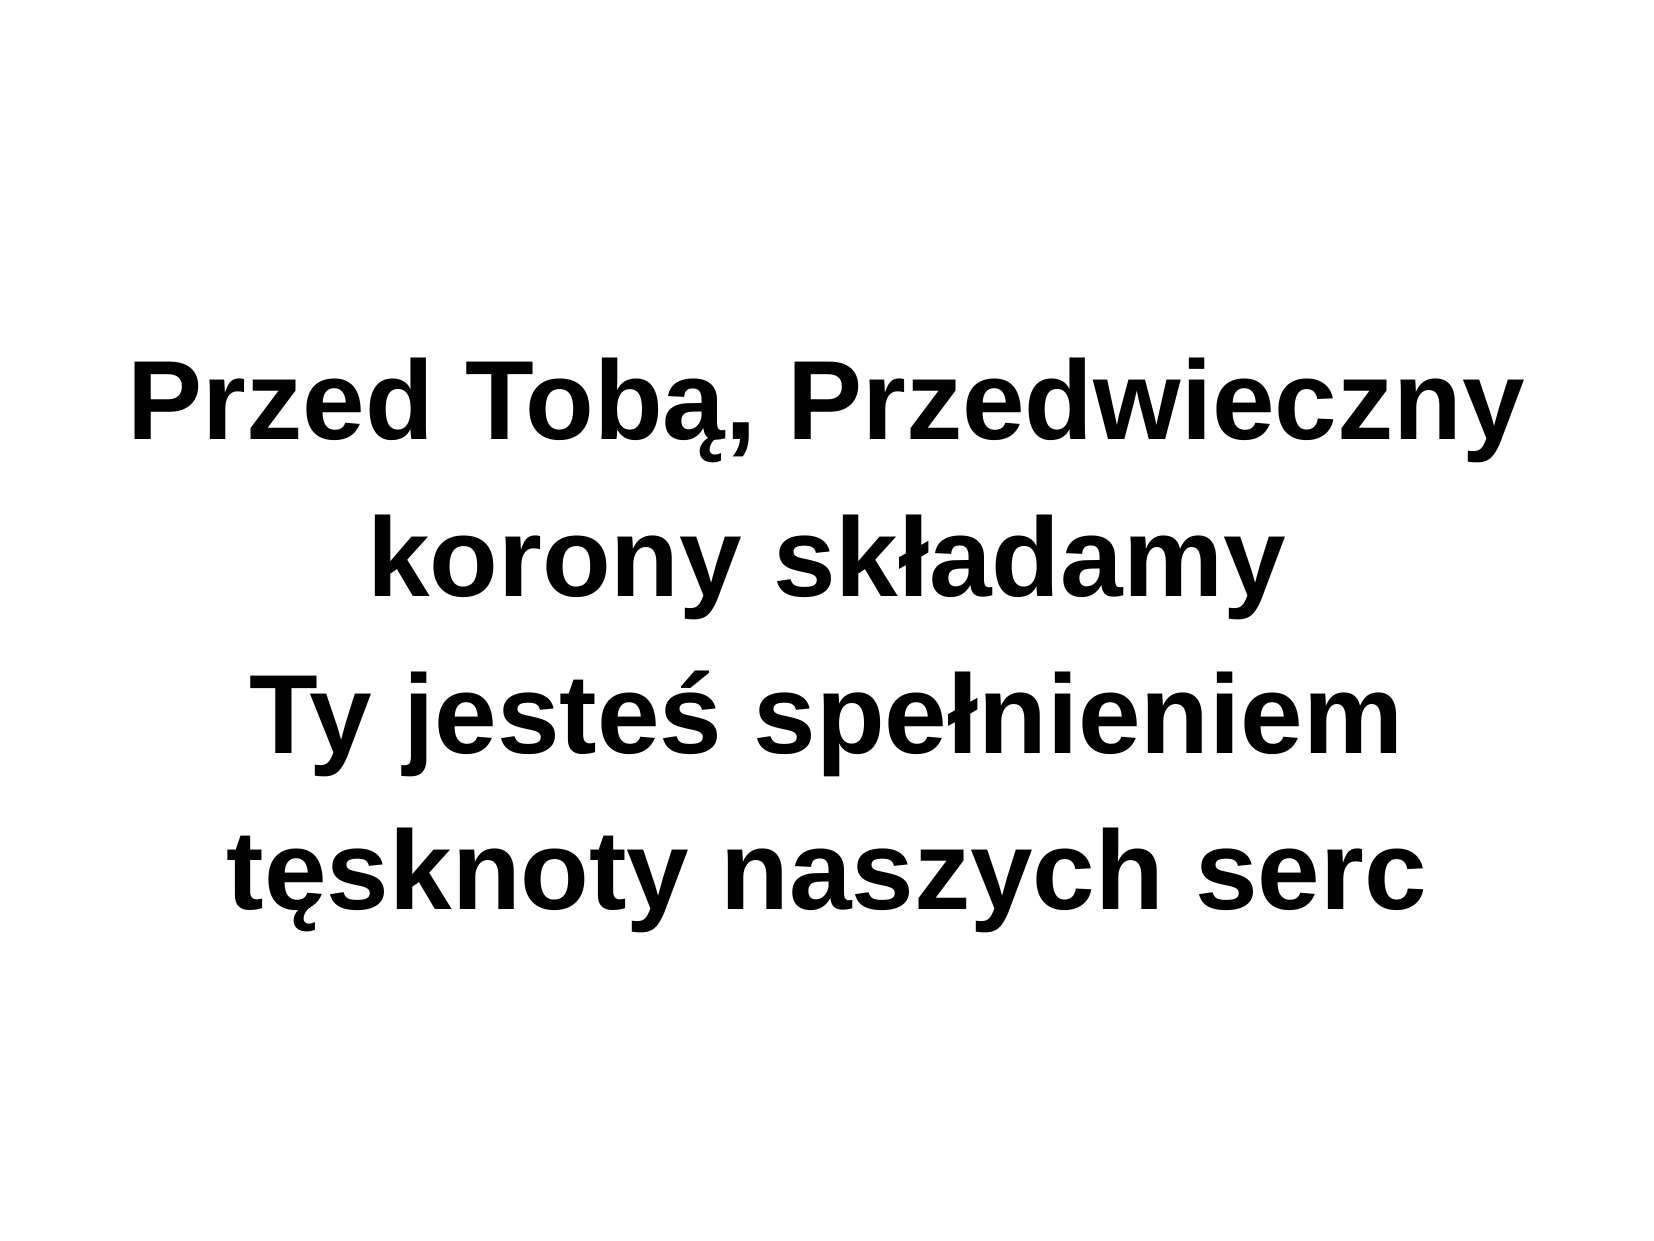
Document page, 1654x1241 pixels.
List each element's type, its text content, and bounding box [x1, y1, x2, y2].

subtitle Przed Tobą, Przedwieczny korony składamy Ty jesteś spełnieniem tęsknoty naszych serc [0, 0, 1654, 1241]
